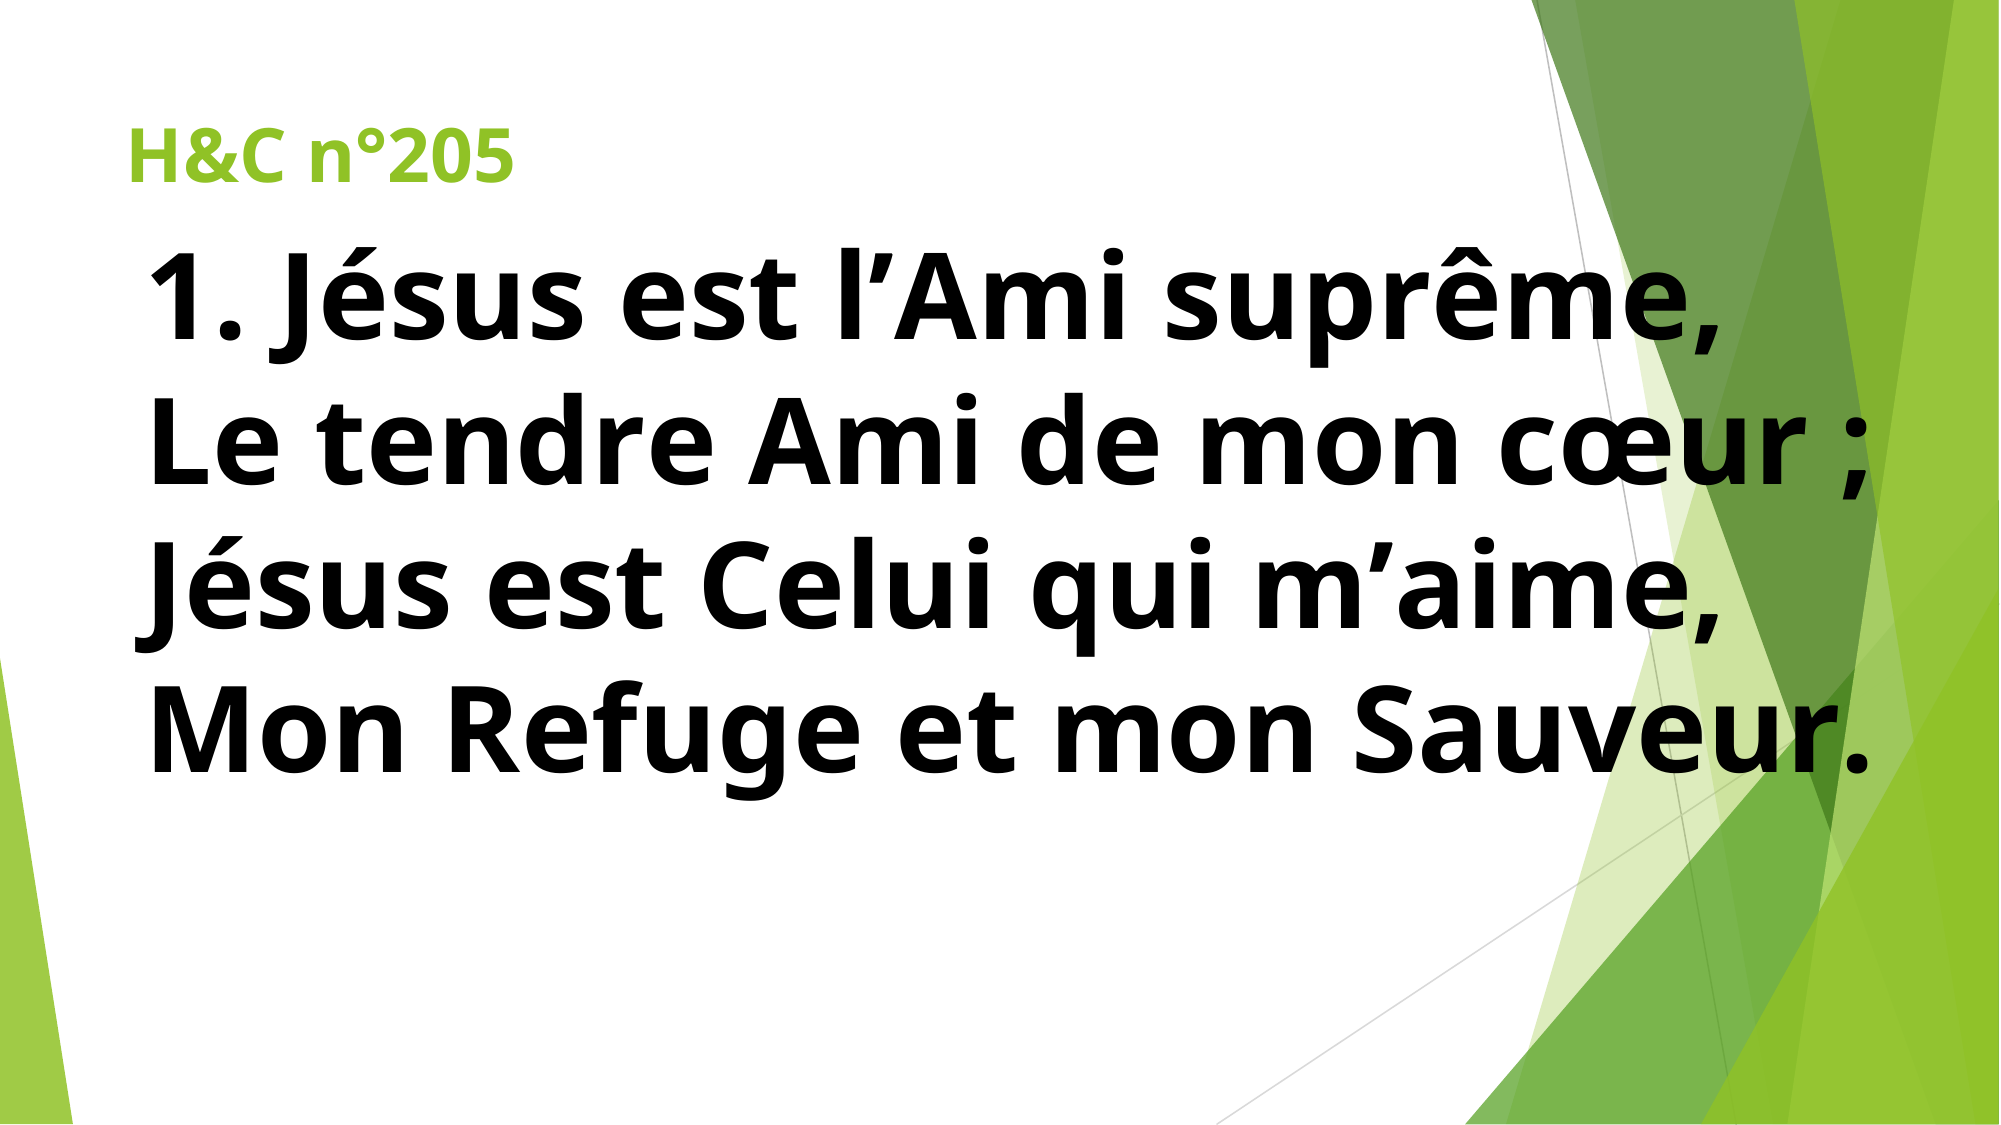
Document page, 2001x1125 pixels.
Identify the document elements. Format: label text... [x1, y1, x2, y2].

text_box H&C n°205 [111, 99, 1522, 213]
text_box 1. Jésus est l’Ami suprême, Le tendre Ami de mon cœur ; Jésus est Celui qui m’aime, Mon Refuge et mon Sauveur. [129, 212, 1961, 1074]
